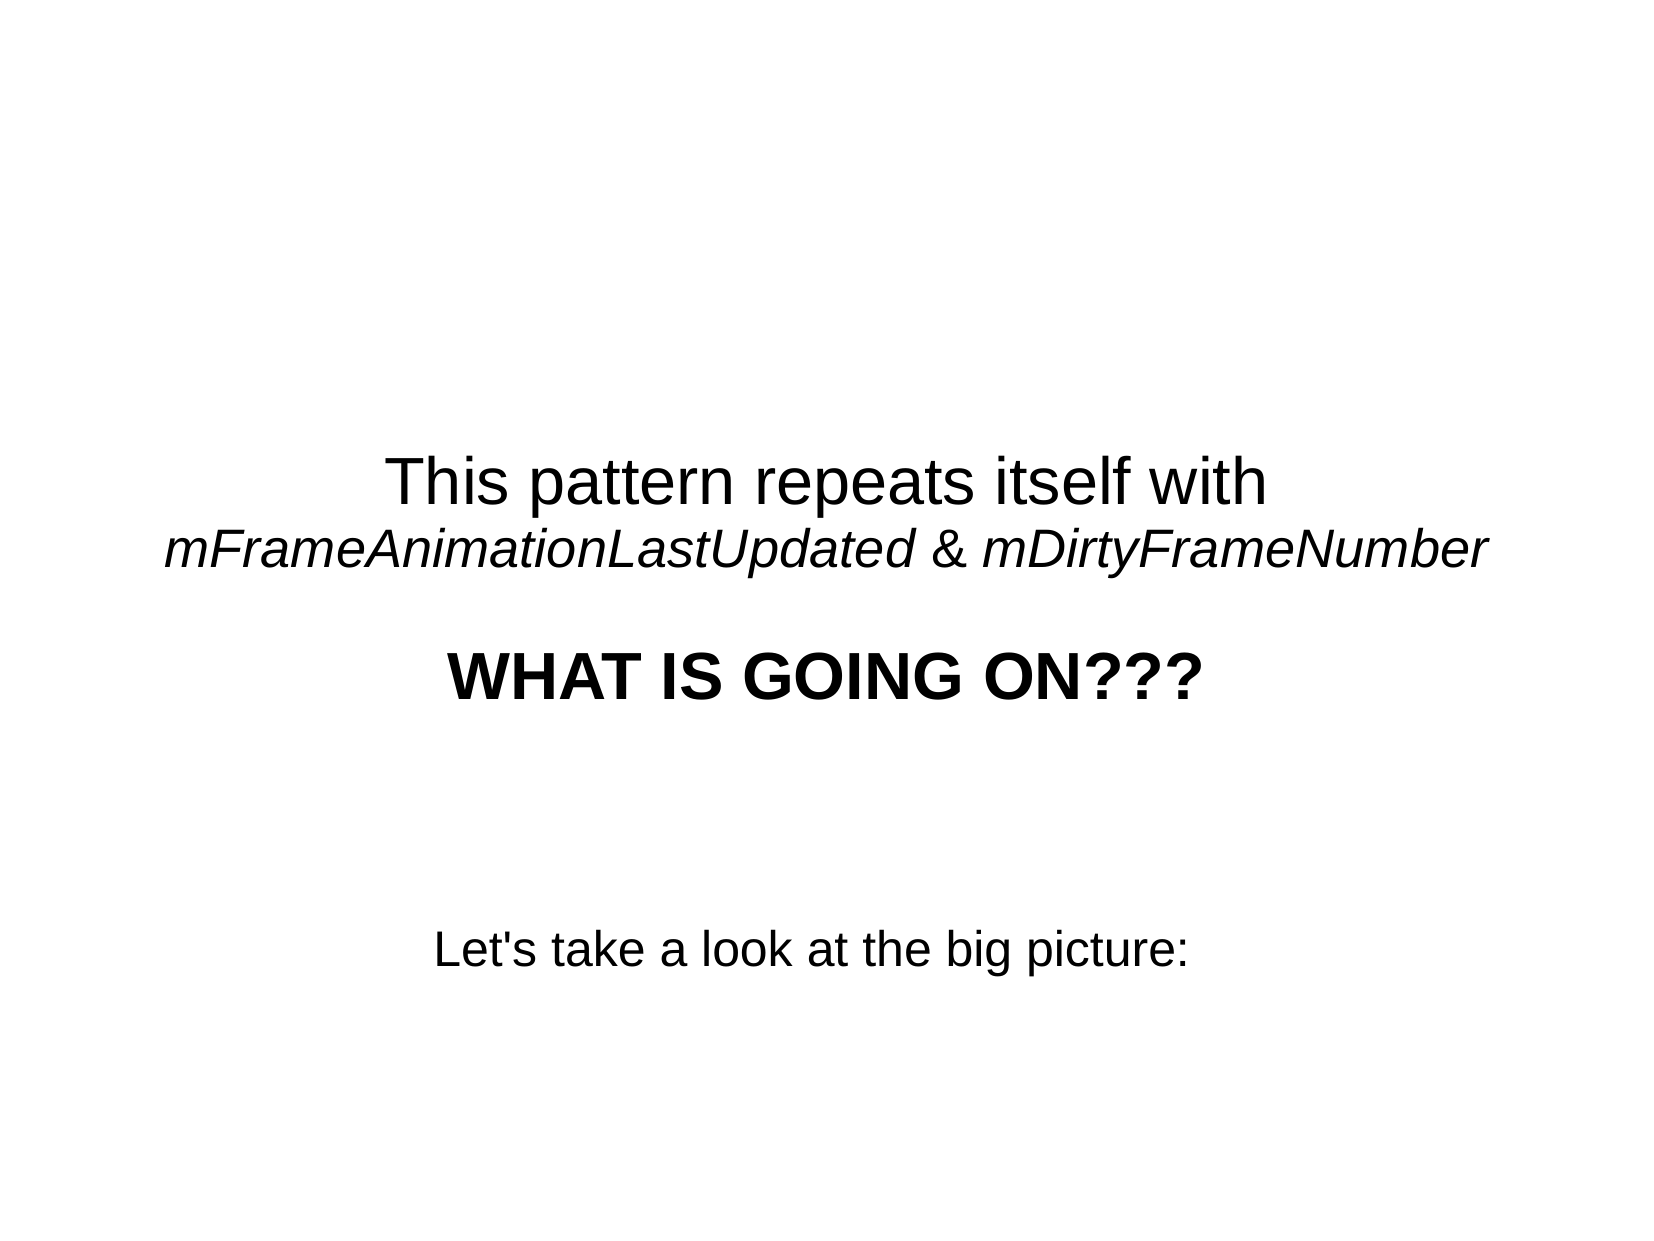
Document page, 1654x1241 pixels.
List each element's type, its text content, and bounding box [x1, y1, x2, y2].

subtitle This pattern repeats itself with mFrameAnimationLastUpdated & mDirtyFrameNumber WHAT IS GOING ON??? [82, 49, 1571, 1109]
text_box Let's take a look at the big picture: [354, 885, 1270, 957]
